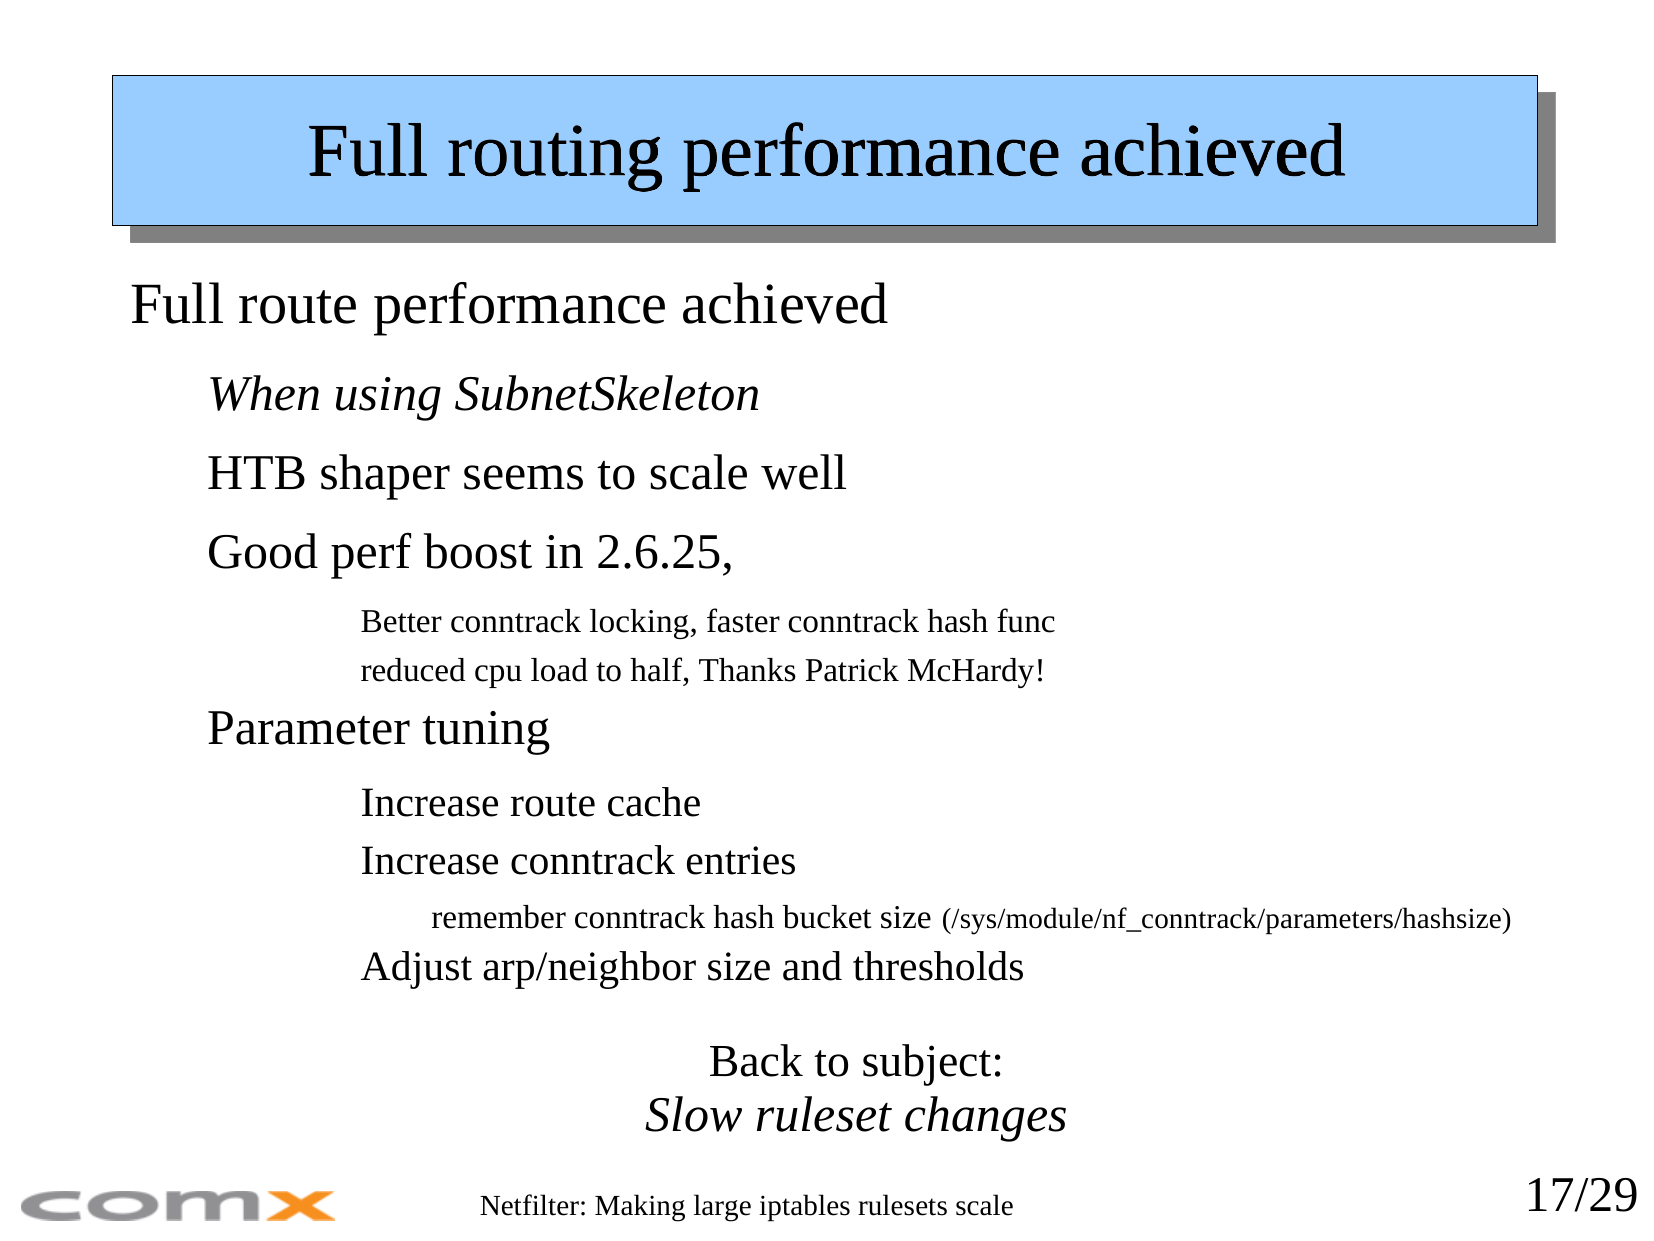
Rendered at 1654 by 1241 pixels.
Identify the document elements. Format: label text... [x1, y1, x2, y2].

text_box Back to subject: Slow ruleset changes [550, 1020, 1163, 1163]
title Full routing performance achieved [116, 90, 1538, 211]
list Full route performance achieved When using SubnetSkeleton HTB shaper seems to scale well Good perf boost in 2.6.25, Better conntrack locking, faster conntrack hash func reduced cpu load to half, Thanks Patrick McHardy! Parameter tuning Increase route cache Increase conntrack entries remember conntrack hash bucket size (/sys/module/nf_conntrack/parameters/hashsize) Adjust arp/neighbor size and thresholds [112, 271, 1613, 1051]
picture [21, 1191, 335, 1221]
